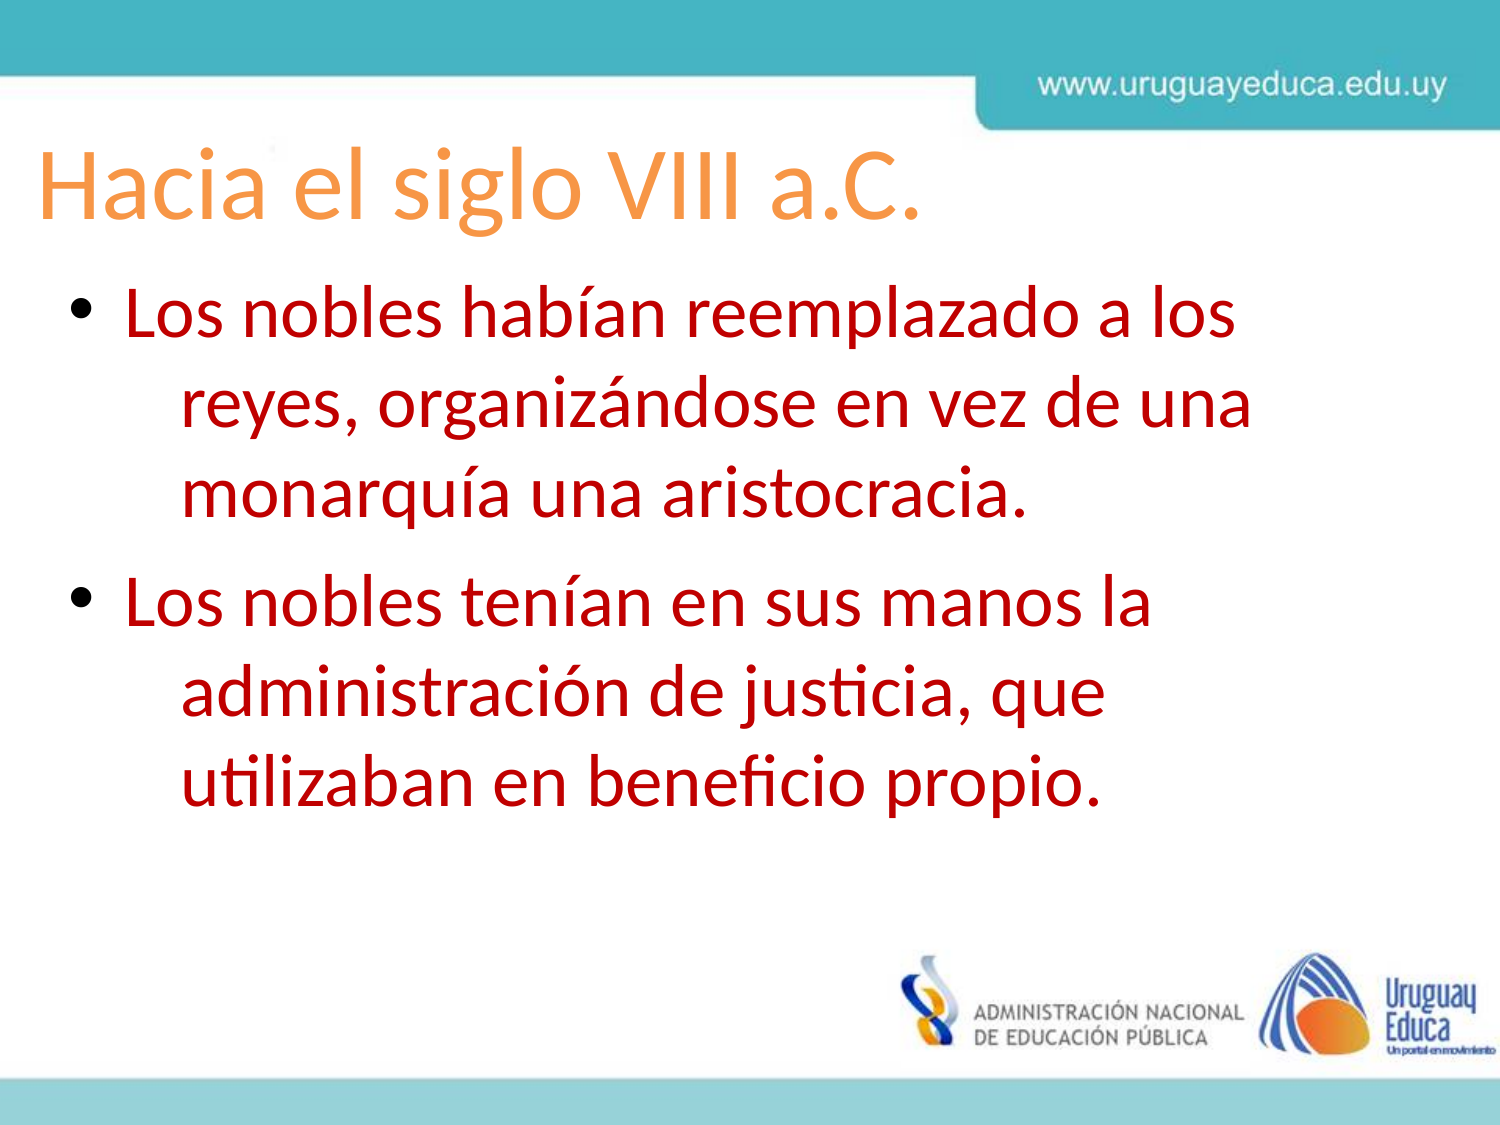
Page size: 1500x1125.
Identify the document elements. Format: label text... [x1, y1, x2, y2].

title Hacia el siglo VIII a.C. [0, 78, 963, 279]
picture [0, 0, 1500, 1125]
list Los nobles habían reemplazado a los reyes, organizándose en vez de una monarquía una aristocracia. Los nobles tenían en sus manos la administración de justicia, que utilizaban en beneficio propio. [53, 255, 1425, 1005]
